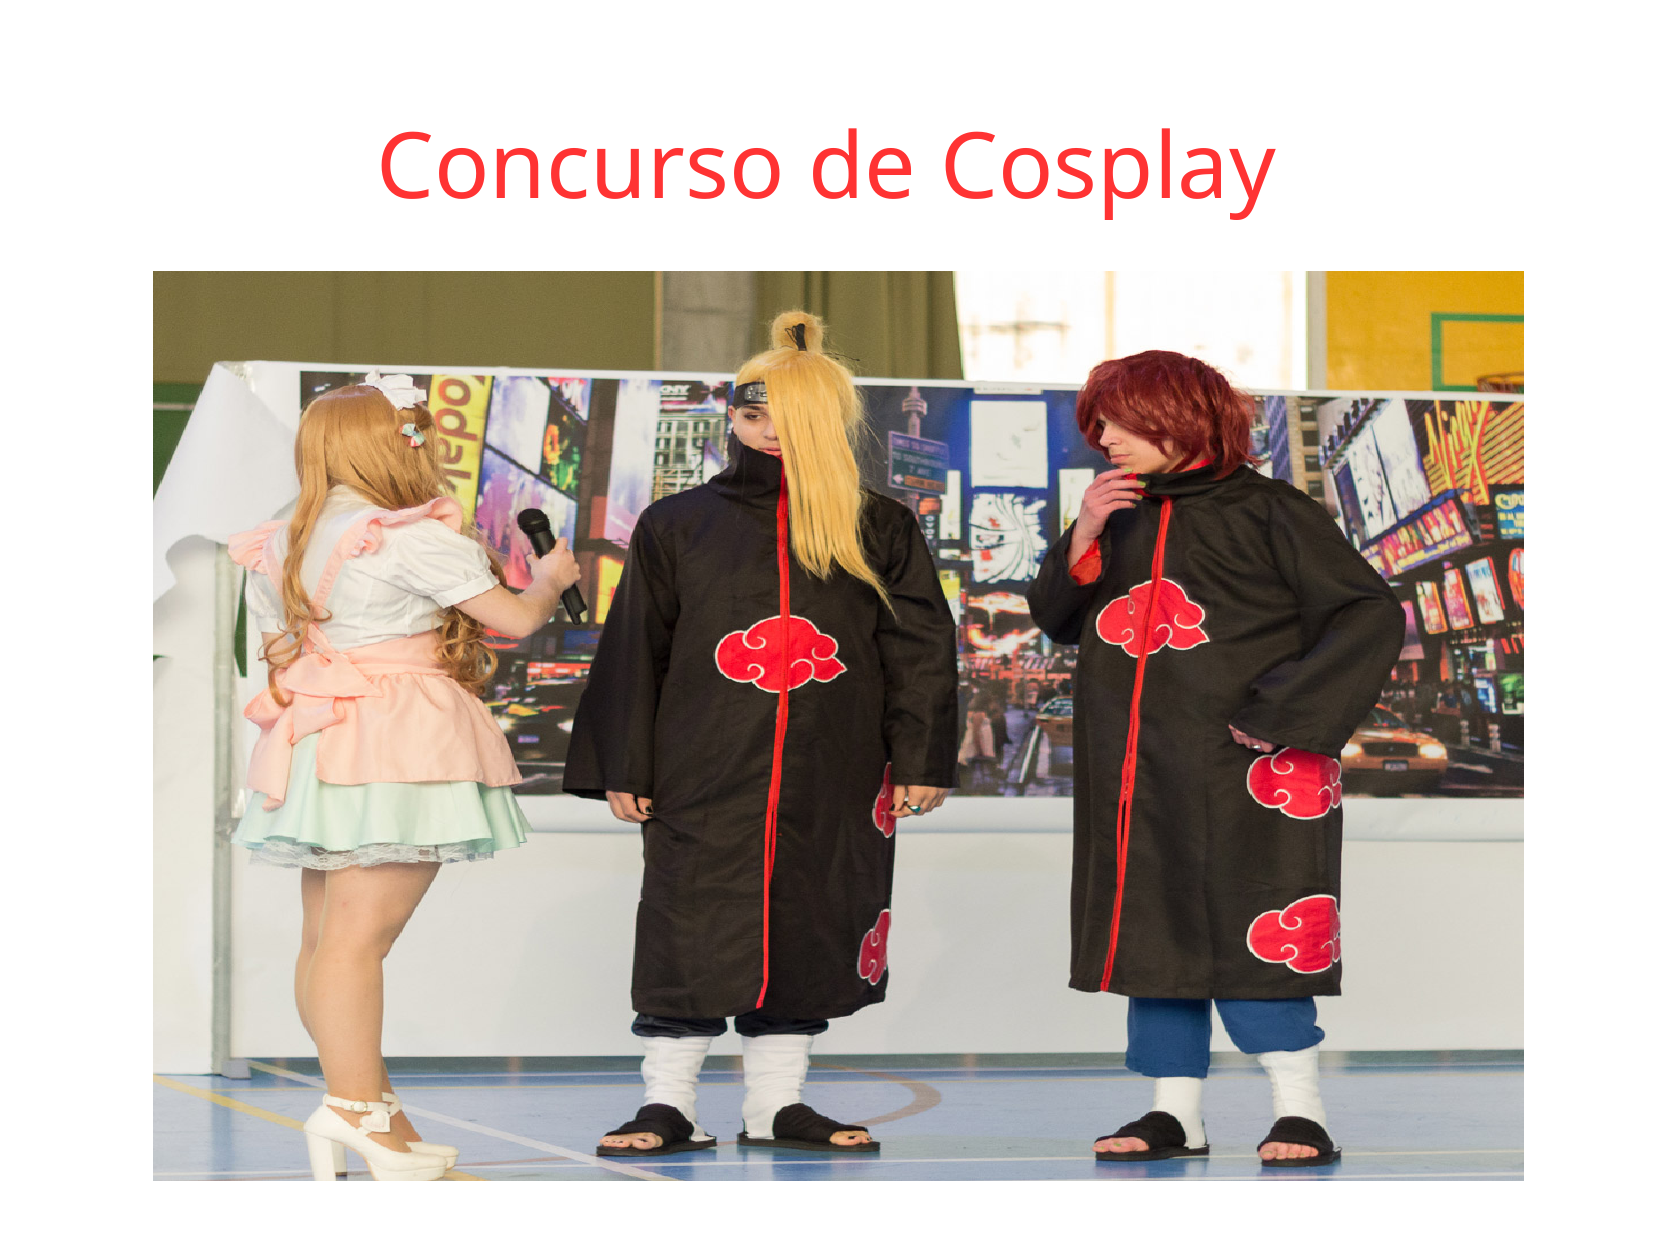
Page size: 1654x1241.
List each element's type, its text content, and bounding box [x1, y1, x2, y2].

picture [153, 271, 1524, 1181]
title Concurso de Cosplay [82, 49, 1571, 257]
